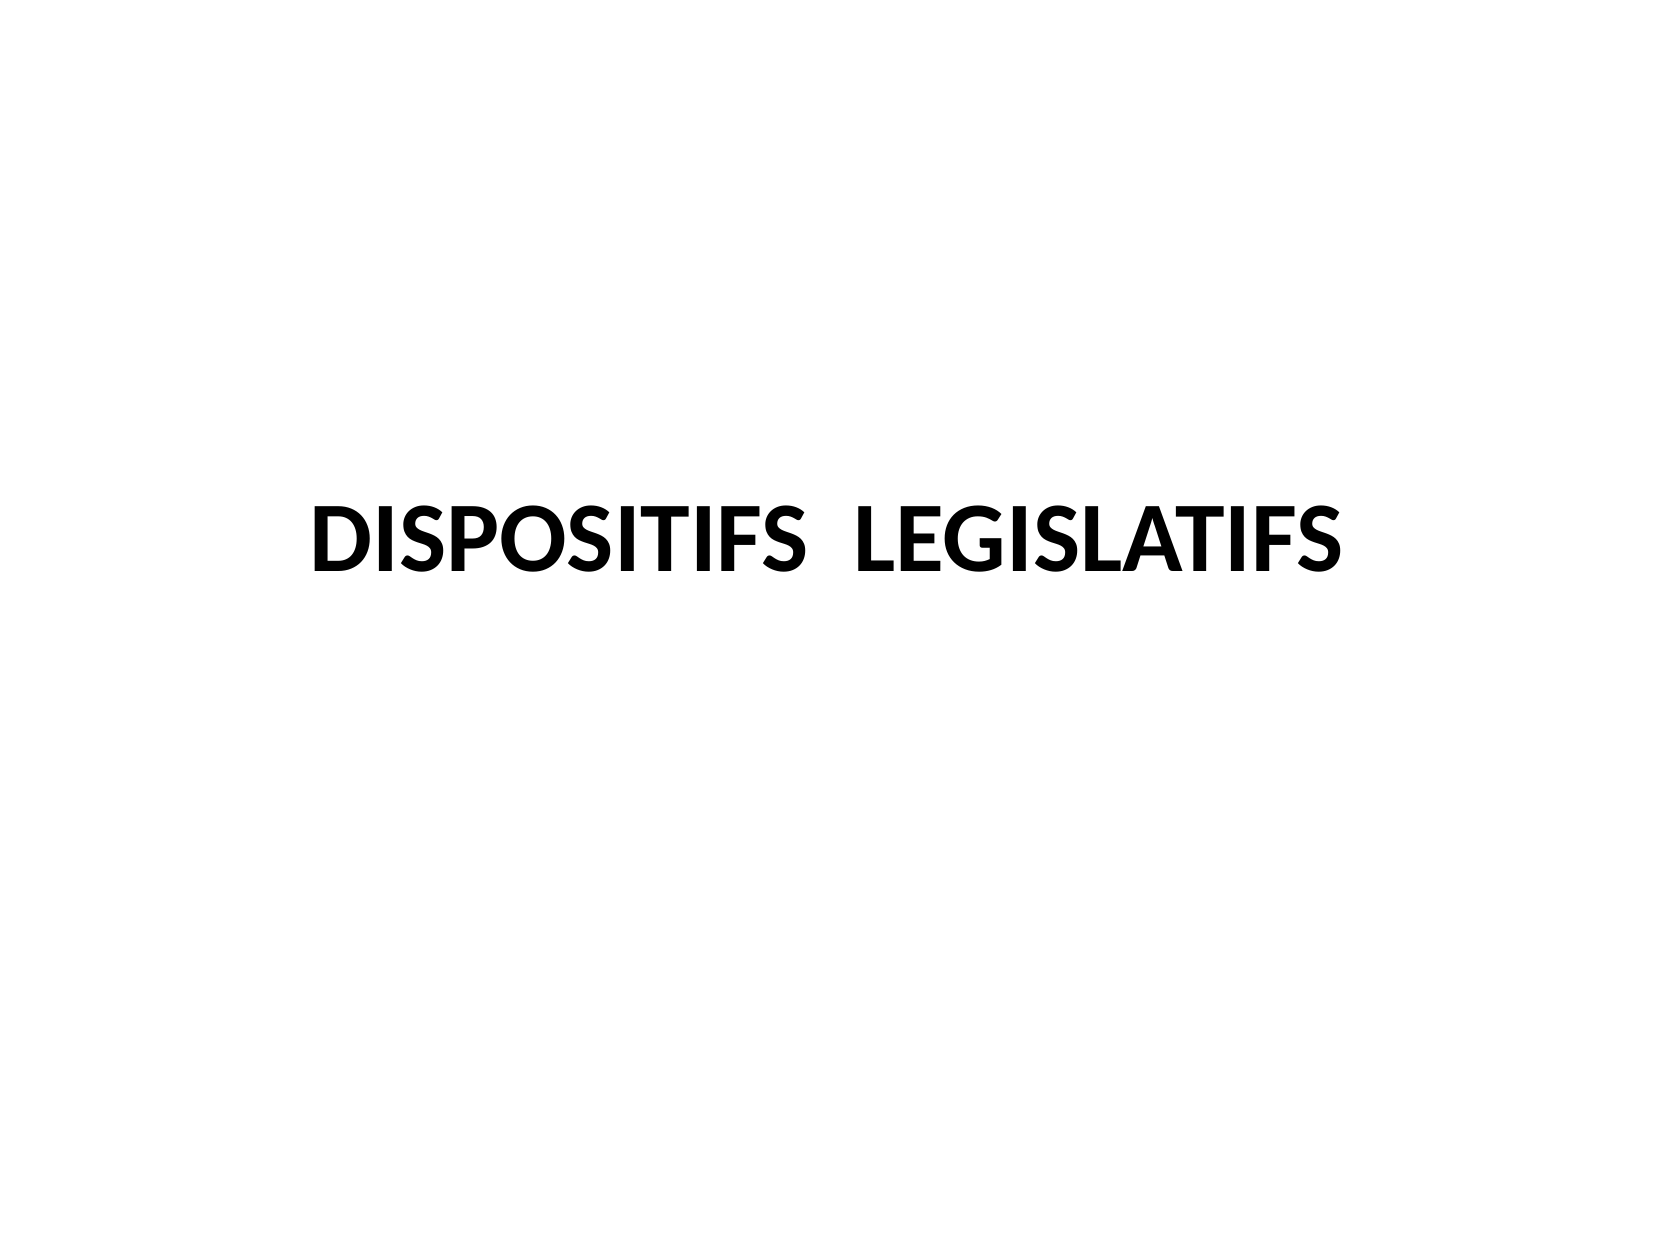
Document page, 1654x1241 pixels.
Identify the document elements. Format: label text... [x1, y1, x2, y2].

text_box DISPOSITIFS LEGISLATIFS [129, 463, 1524, 599]
